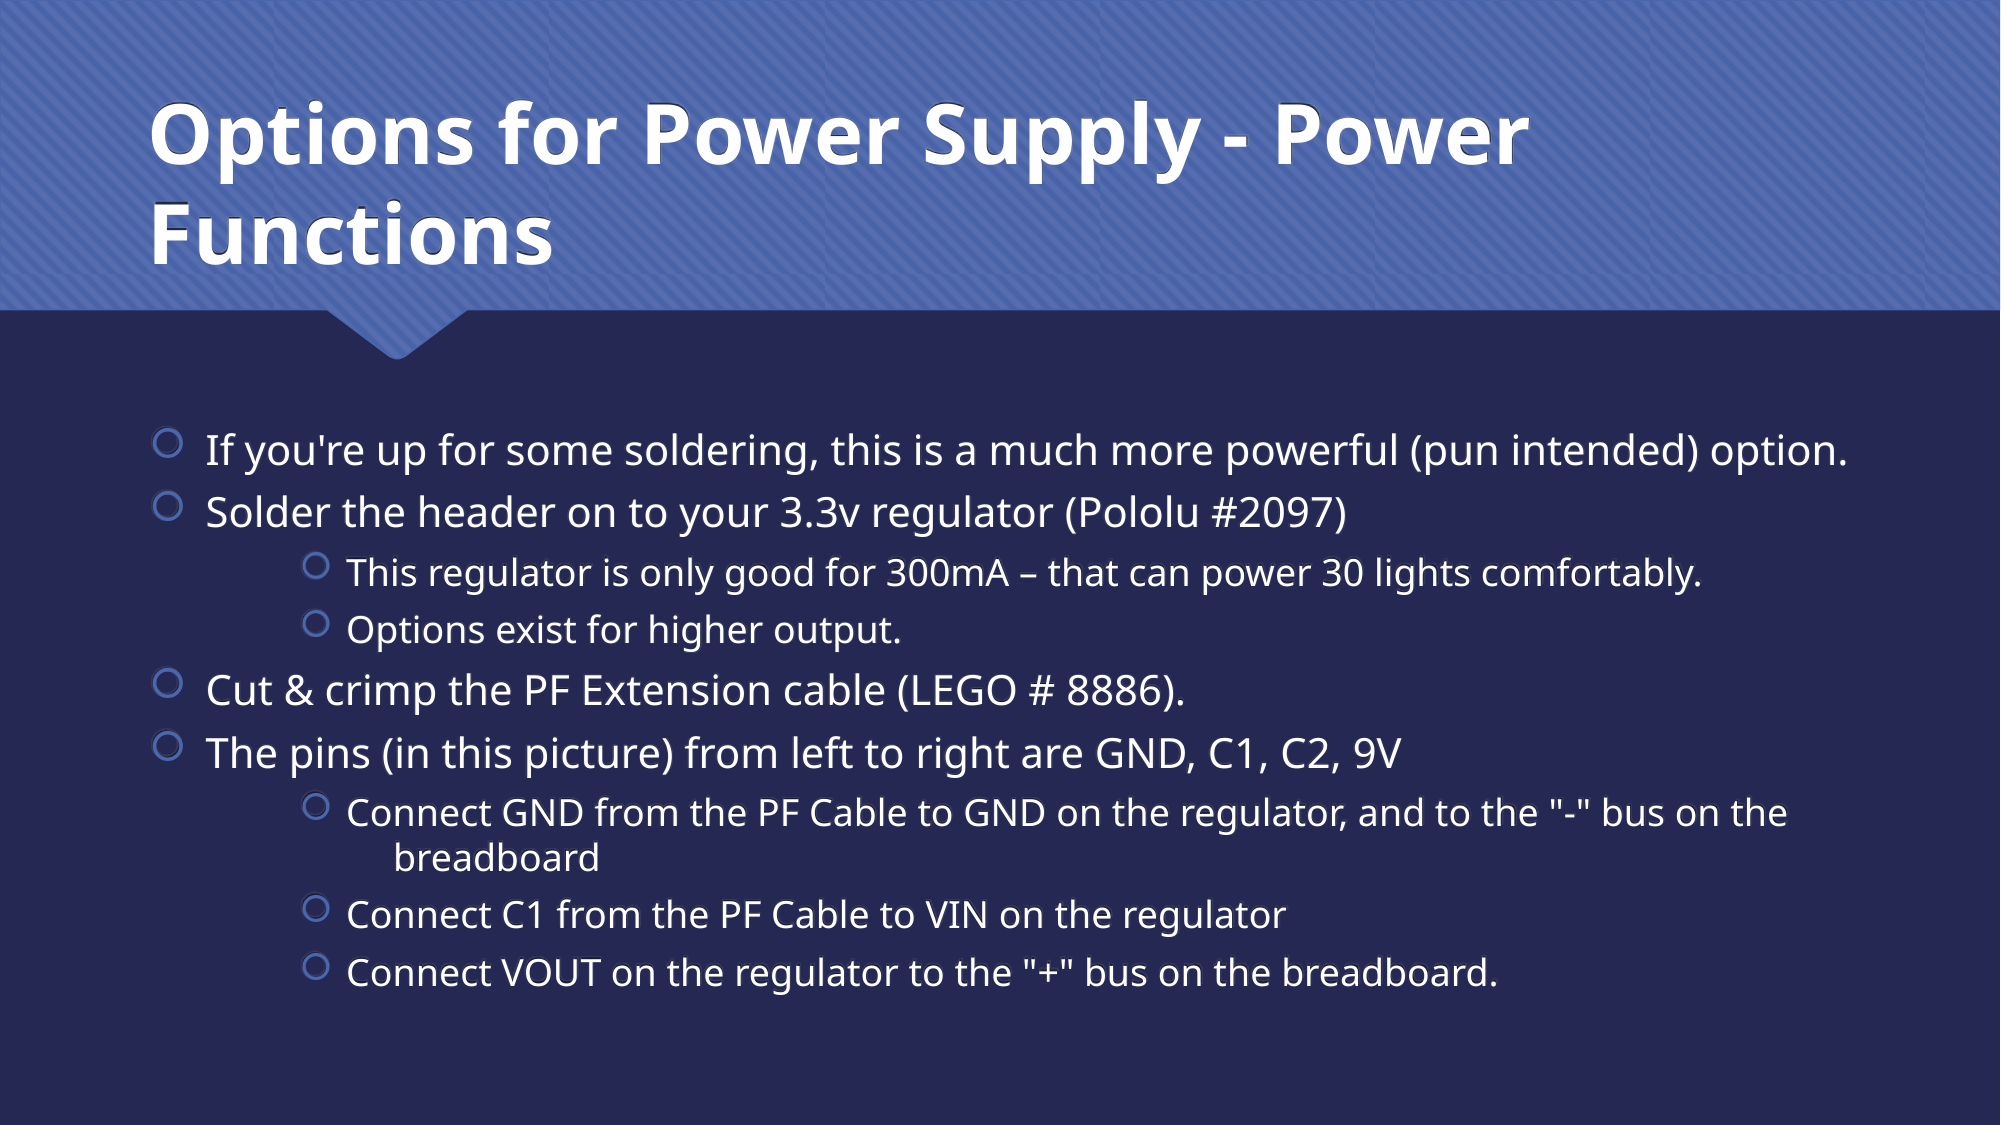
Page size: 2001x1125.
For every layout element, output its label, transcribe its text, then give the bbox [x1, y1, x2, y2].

list If you're up for some soldering, this is a much more powerful (pun intended) option. Solder the header on to your 3.3v regulator (Pololu #2097) This regulator is only good for 300mA – that can power 30 lights comfortably. Options exist for higher output. Cut & crimp the PF Extension cable (LEGO # 8886). The pins (in this picture) from left to right are GND, C1, C2, 9V Connect GND from the PF Cable to GND on the regulator, and to the "-" bus on the breadboard Connect C1 from the PF Cable to VIN on the regulator Connect VOUT on the regulator to the "+" bus on the breadboard. [134, 342, 1866, 1075]
title Options for Power Supply - Power Functions [132, 73, 1868, 233]
